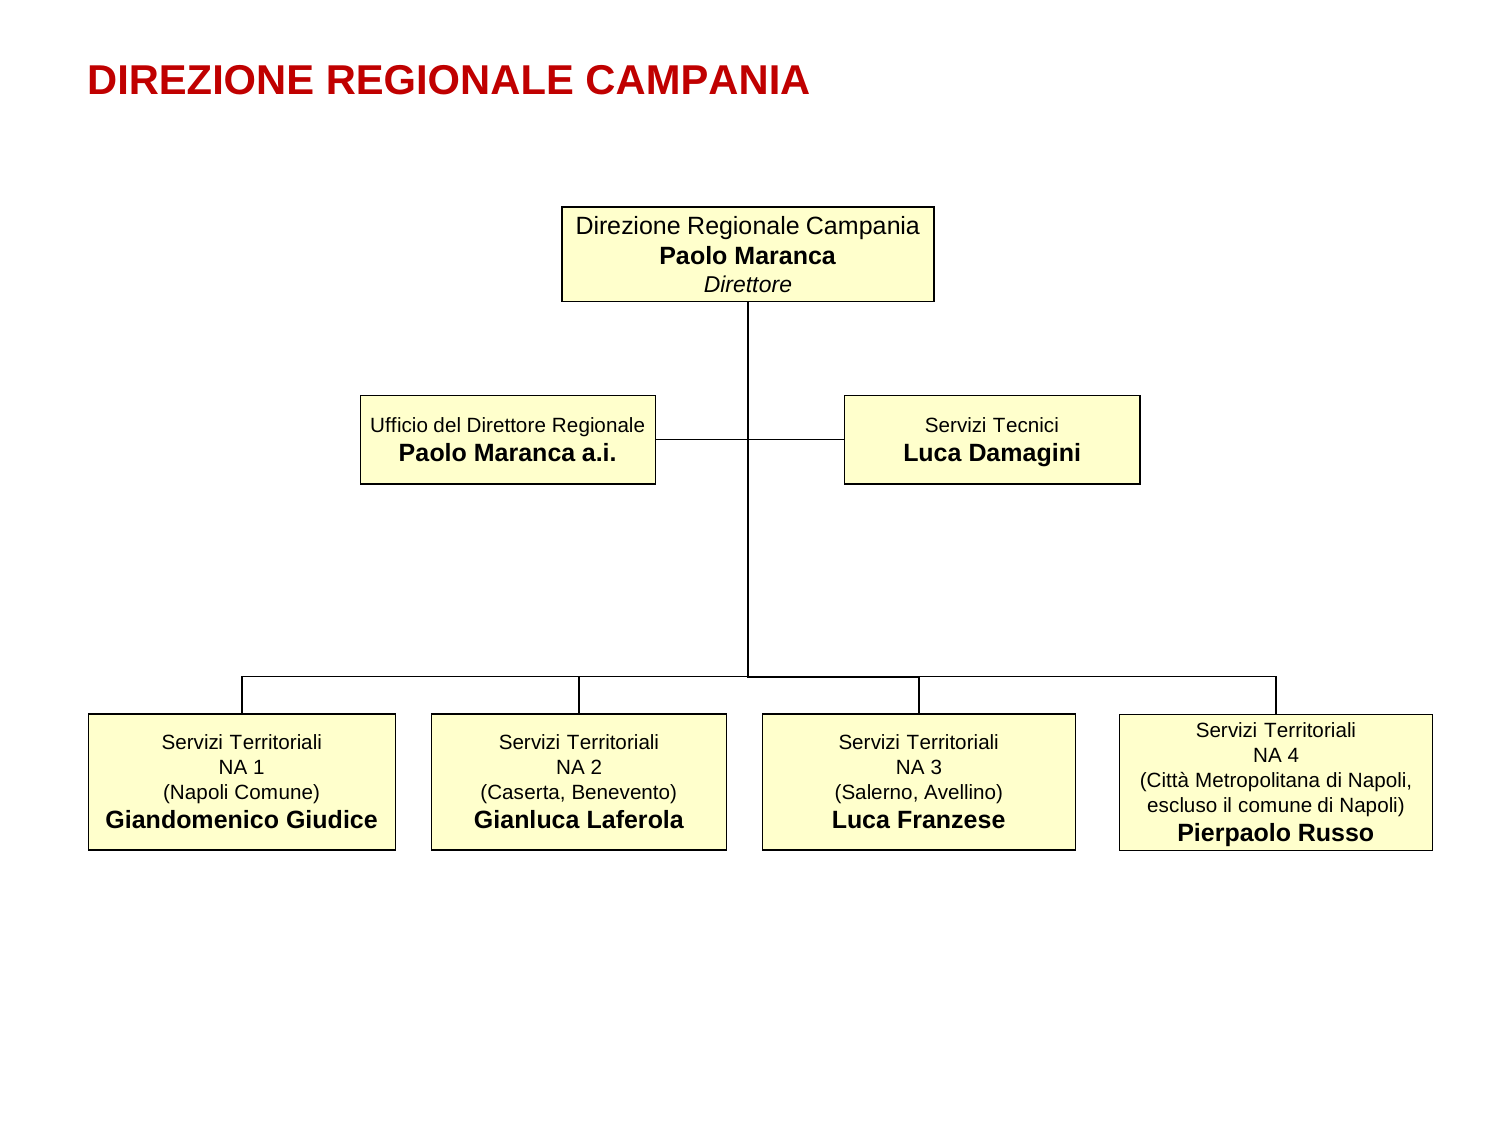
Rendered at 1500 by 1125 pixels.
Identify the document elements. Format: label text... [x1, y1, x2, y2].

picture [87, 202, 1434, 863]
title DIREZIONE REGIONALE CAMPANIA [72, 45, 1462, 128]
